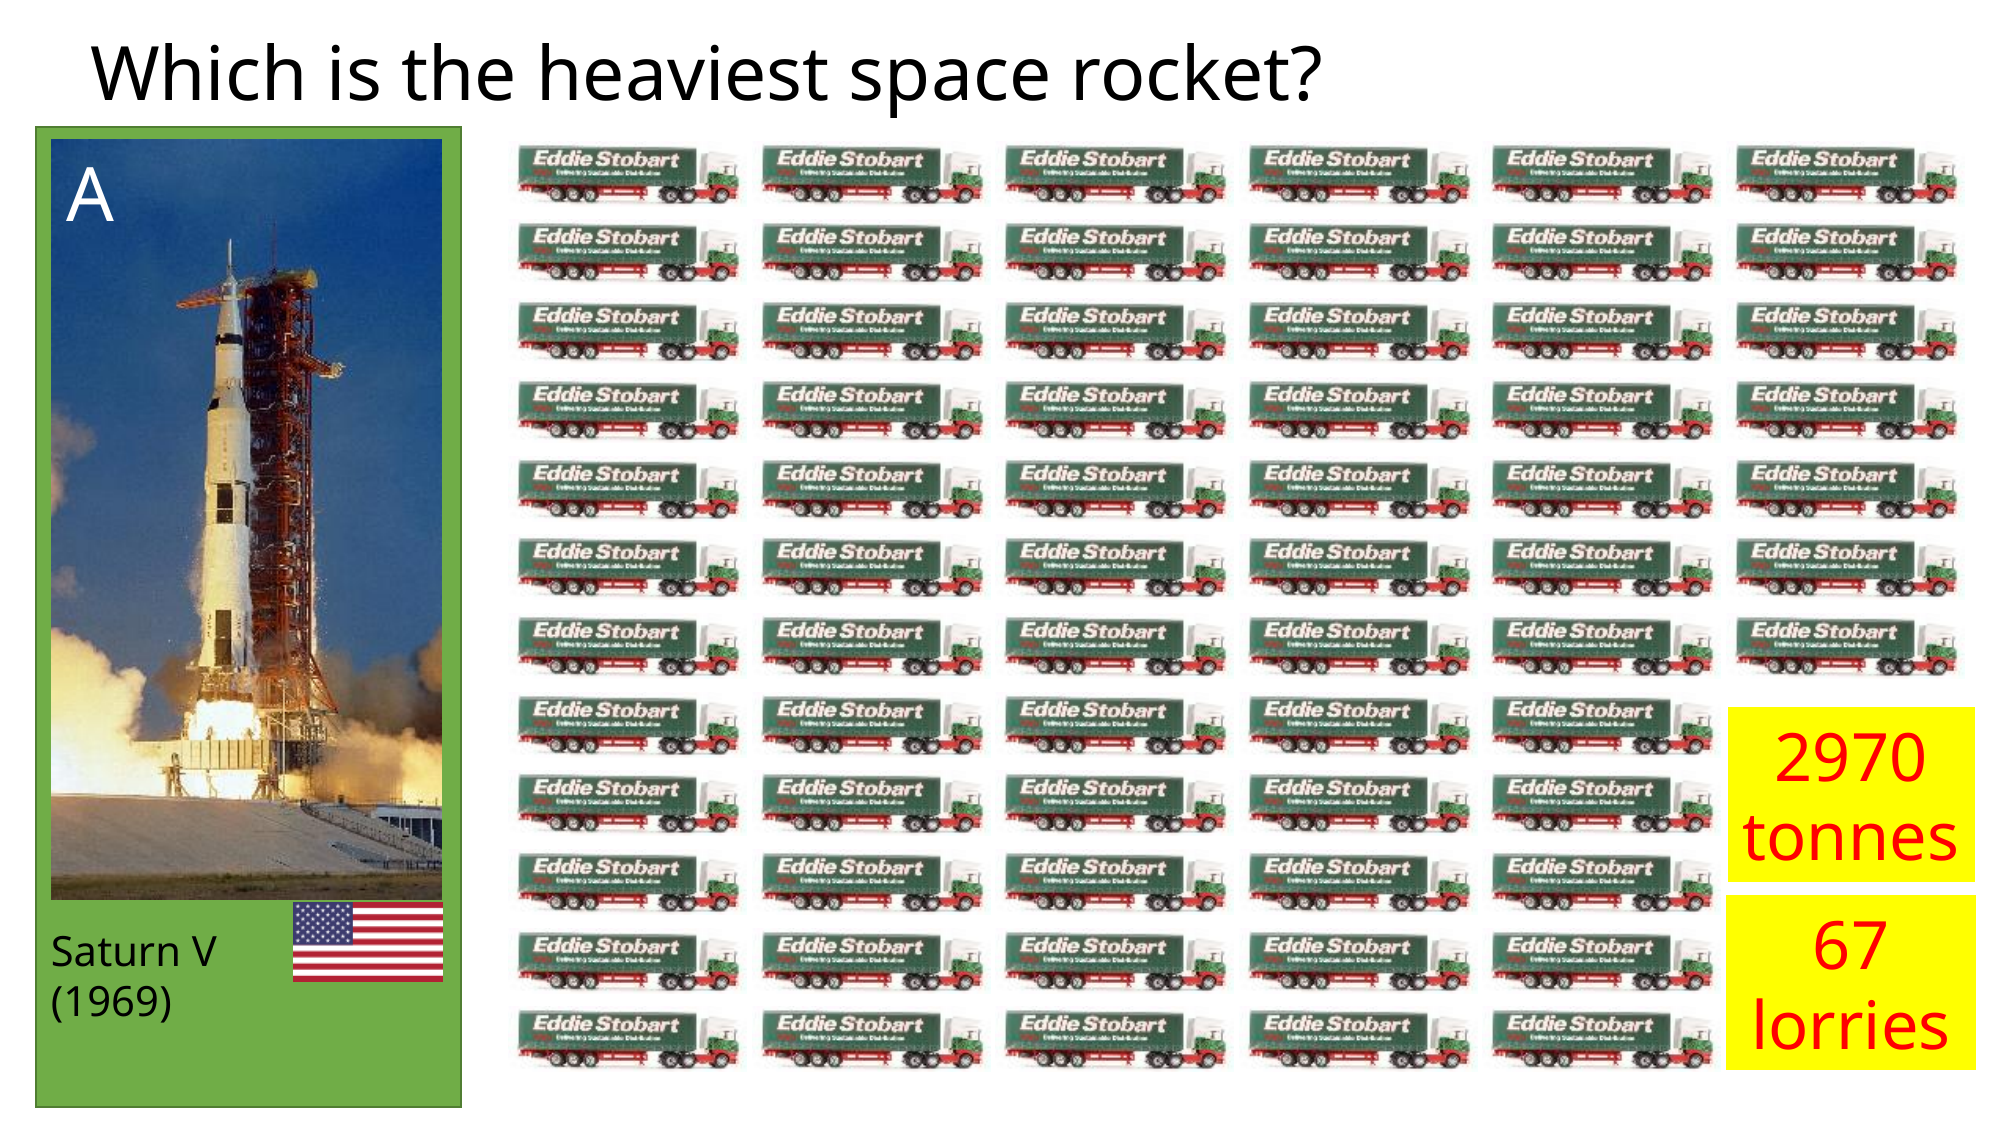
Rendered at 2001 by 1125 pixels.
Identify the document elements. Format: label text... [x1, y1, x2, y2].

picture [508, 1006, 747, 1072]
picture [995, 1006, 1234, 1072]
picture [1239, 456, 1478, 522]
picture [995, 534, 1234, 600]
picture [508, 377, 747, 443]
picture [508, 298, 747, 364]
picture [1239, 849, 1478, 915]
picture [752, 849, 991, 915]
picture [1482, 1006, 1721, 1072]
picture [1482, 534, 1721, 600]
picture [1239, 141, 1478, 207]
picture [508, 456, 747, 522]
picture [1726, 613, 1965, 679]
picture [508, 141, 747, 207]
picture [752, 928, 991, 994]
picture [1726, 298, 1965, 364]
picture [1482, 928, 1721, 994]
picture [752, 1006, 991, 1072]
picture [1482, 613, 1721, 679]
picture [752, 377, 991, 443]
text_box 2970 tonnes [1728, 707, 1975, 882]
text_box A [51, 139, 140, 246]
text_box Which is the heaviest space rocket? [75, 18, 1940, 125]
picture [1482, 377, 1721, 443]
picture [1239, 534, 1478, 600]
picture [752, 534, 991, 600]
picture [995, 456, 1234, 522]
picture [995, 770, 1234, 836]
picture [1726, 220, 1965, 286]
picture [1726, 377, 1965, 443]
picture [752, 298, 991, 364]
picture [1726, 141, 1965, 207]
picture [752, 220, 991, 286]
picture [995, 613, 1234, 679]
picture [508, 928, 747, 994]
picture [508, 770, 747, 836]
picture [752, 141, 991, 207]
picture [1482, 456, 1721, 522]
picture [51, 139, 442, 900]
picture [508, 613, 747, 679]
picture [752, 456, 991, 522]
picture [508, 849, 747, 915]
picture [1482, 692, 1721, 758]
picture [508, 220, 747, 286]
picture [1239, 298, 1478, 364]
picture [995, 928, 1234, 994]
picture [752, 613, 991, 679]
picture [1239, 1006, 1478, 1072]
picture [1239, 377, 1478, 443]
text_box [36, 1034, 461, 1107]
text_box Saturn V (1969) [35, 917, 537, 1034]
picture [1482, 220, 1721, 286]
picture [995, 220, 1234, 286]
picture [508, 692, 747, 758]
text_box 67 lorries [1726, 895, 1976, 1070]
picture [995, 849, 1234, 915]
picture [1482, 141, 1721, 207]
picture [752, 692, 991, 758]
picture [508, 534, 747, 600]
picture [1239, 220, 1478, 286]
picture [1239, 613, 1478, 679]
picture [1482, 849, 1721, 915]
picture [1482, 770, 1721, 836]
picture [995, 298, 1234, 364]
picture [1239, 928, 1478, 994]
picture [1239, 692, 1478, 758]
picture [995, 141, 1234, 207]
picture [1726, 534, 1965, 600]
picture [1726, 456, 1965, 522]
picture [1482, 298, 1721, 364]
picture [995, 692, 1234, 758]
picture [1239, 770, 1478, 836]
picture [293, 902, 443, 982]
picture [995, 377, 1234, 443]
text_box [36, 127, 461, 917]
picture [752, 770, 991, 836]
